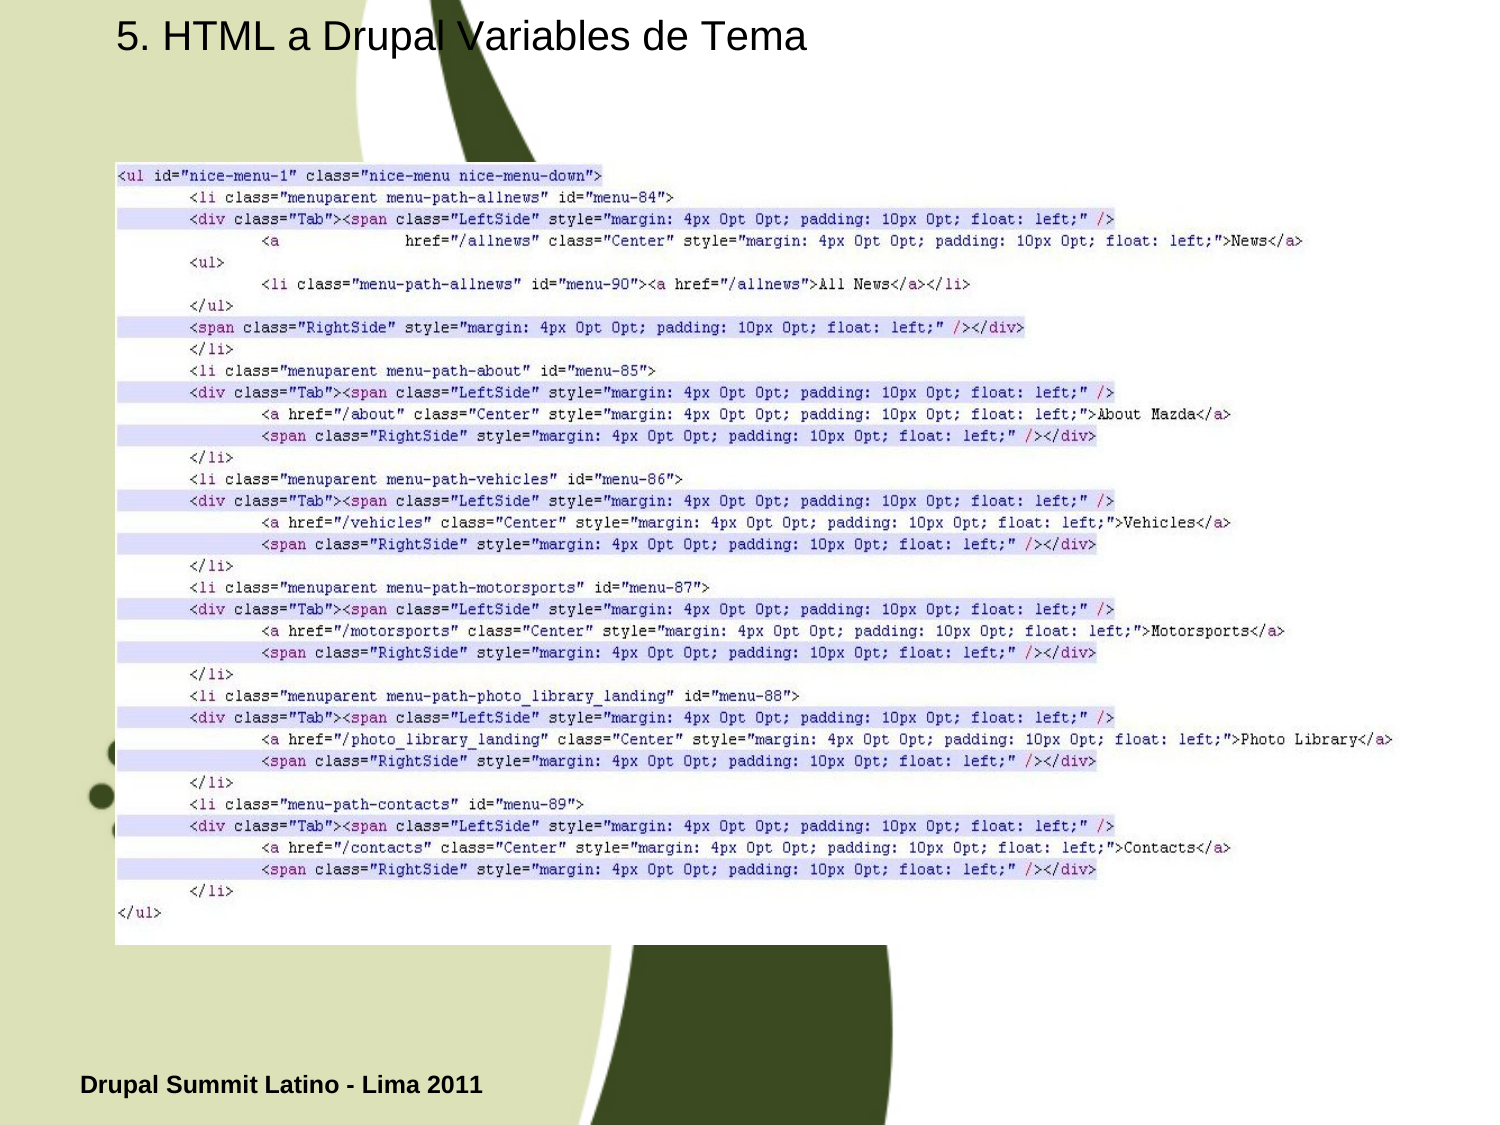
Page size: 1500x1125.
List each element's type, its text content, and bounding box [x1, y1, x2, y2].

text_box Drupal Summit Latino - Lima 2011 [65, 1060, 1066, 1106]
text_box 5. HTML a Drupal Variables de Tema [101, 0, 828, 119]
picture [0, 0, 1500, 1125]
